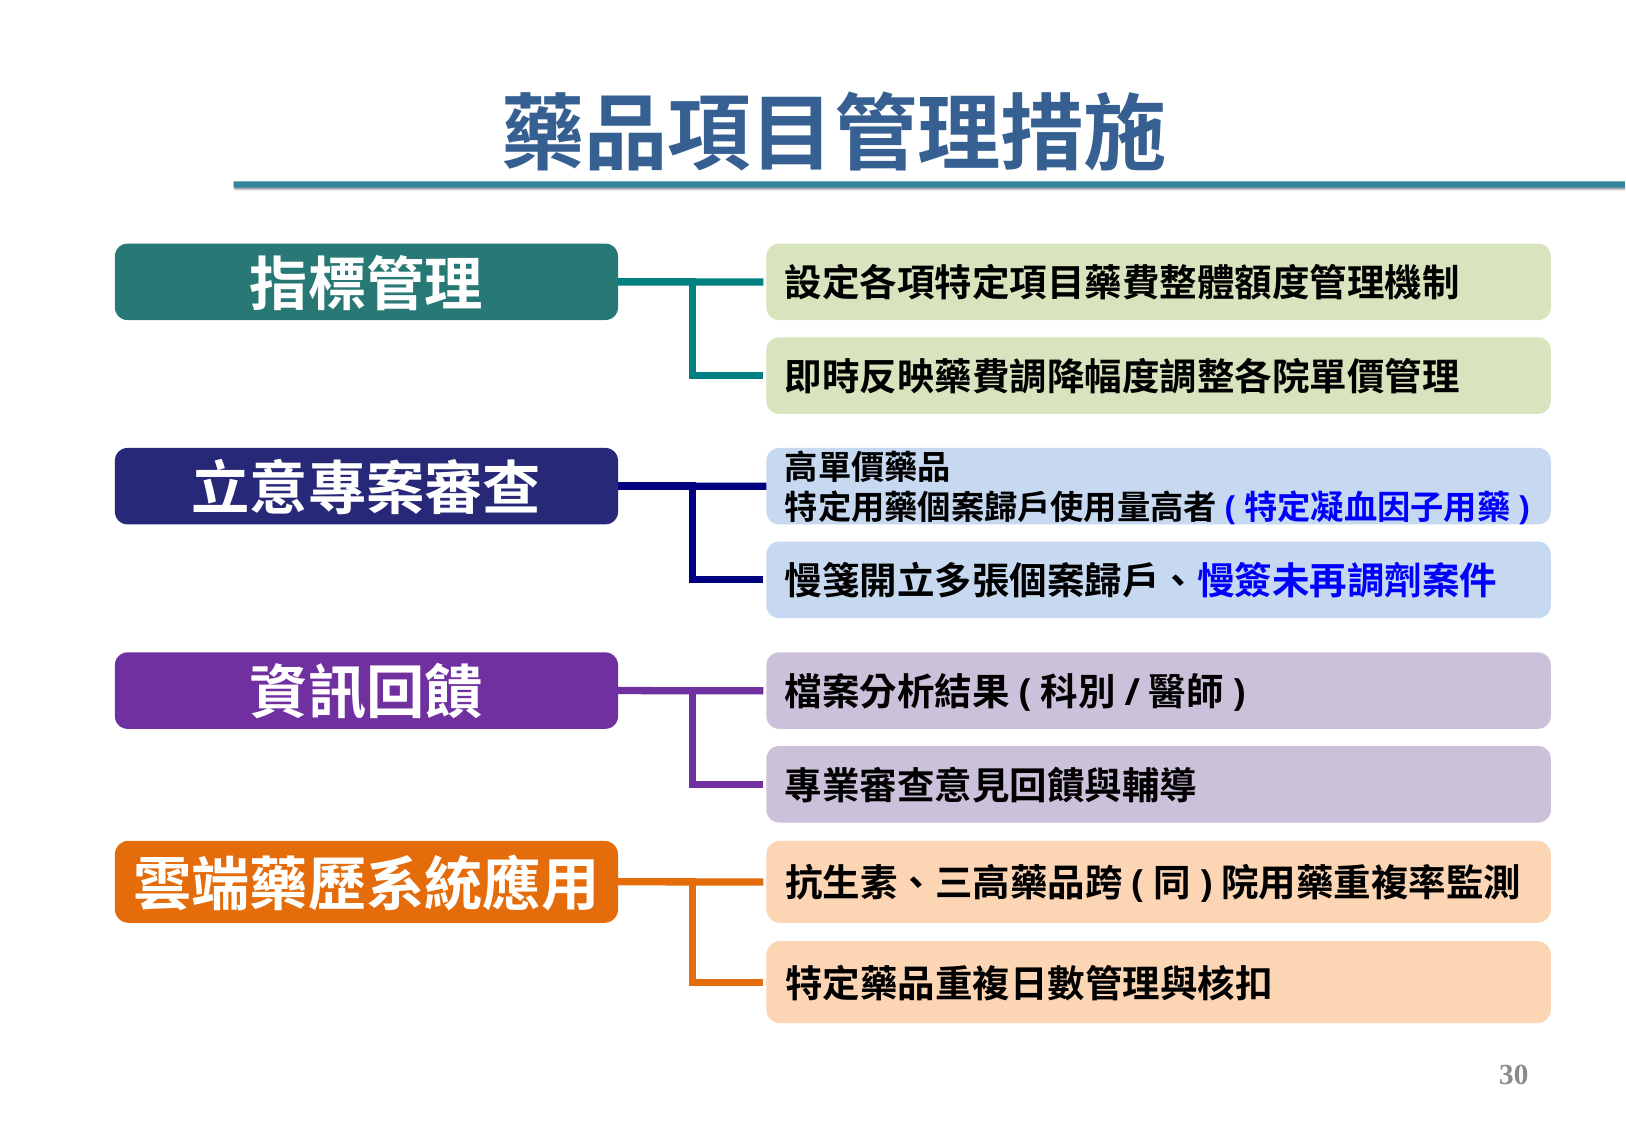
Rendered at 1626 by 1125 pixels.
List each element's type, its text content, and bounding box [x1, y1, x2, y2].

title 藥品項目管理措施 [245, 42, 1424, 218]
text_box 高單價藥品 特定用藥個案歸戶使用量高者(特定凝血因子用藥) [766, 447, 1551, 525]
text_box 檔案分析結果(科別/醫師) [766, 652, 1551, 729]
slide_number <編號> [1164, 1042, 1544, 1103]
text_box 專業審查意見回饋與輔導 [766, 745, 1551, 823]
text_box 特定藥品重複日數管理與核扣 [766, 941, 1551, 1024]
text_box 設定各項特定項目藥費整體額度管理機制 [766, 243, 1551, 321]
text_box 抗生素、三高藥品跨(同)院用藥重複率監測 [766, 840, 1551, 923]
text_box 立意專案審查 [114, 447, 619, 525]
text_box 資訊回饋 [114, 652, 619, 729]
text_box 即時反映藥費調降幅度調整各院單價管理 [766, 337, 1551, 414]
text_box 指標管理 [114, 243, 619, 321]
text_box 雲端藥歷系統應用 [114, 840, 619, 923]
text_box 慢箋開立多張個案歸戶、慢簽未再調劑案件 [766, 541, 1551, 619]
